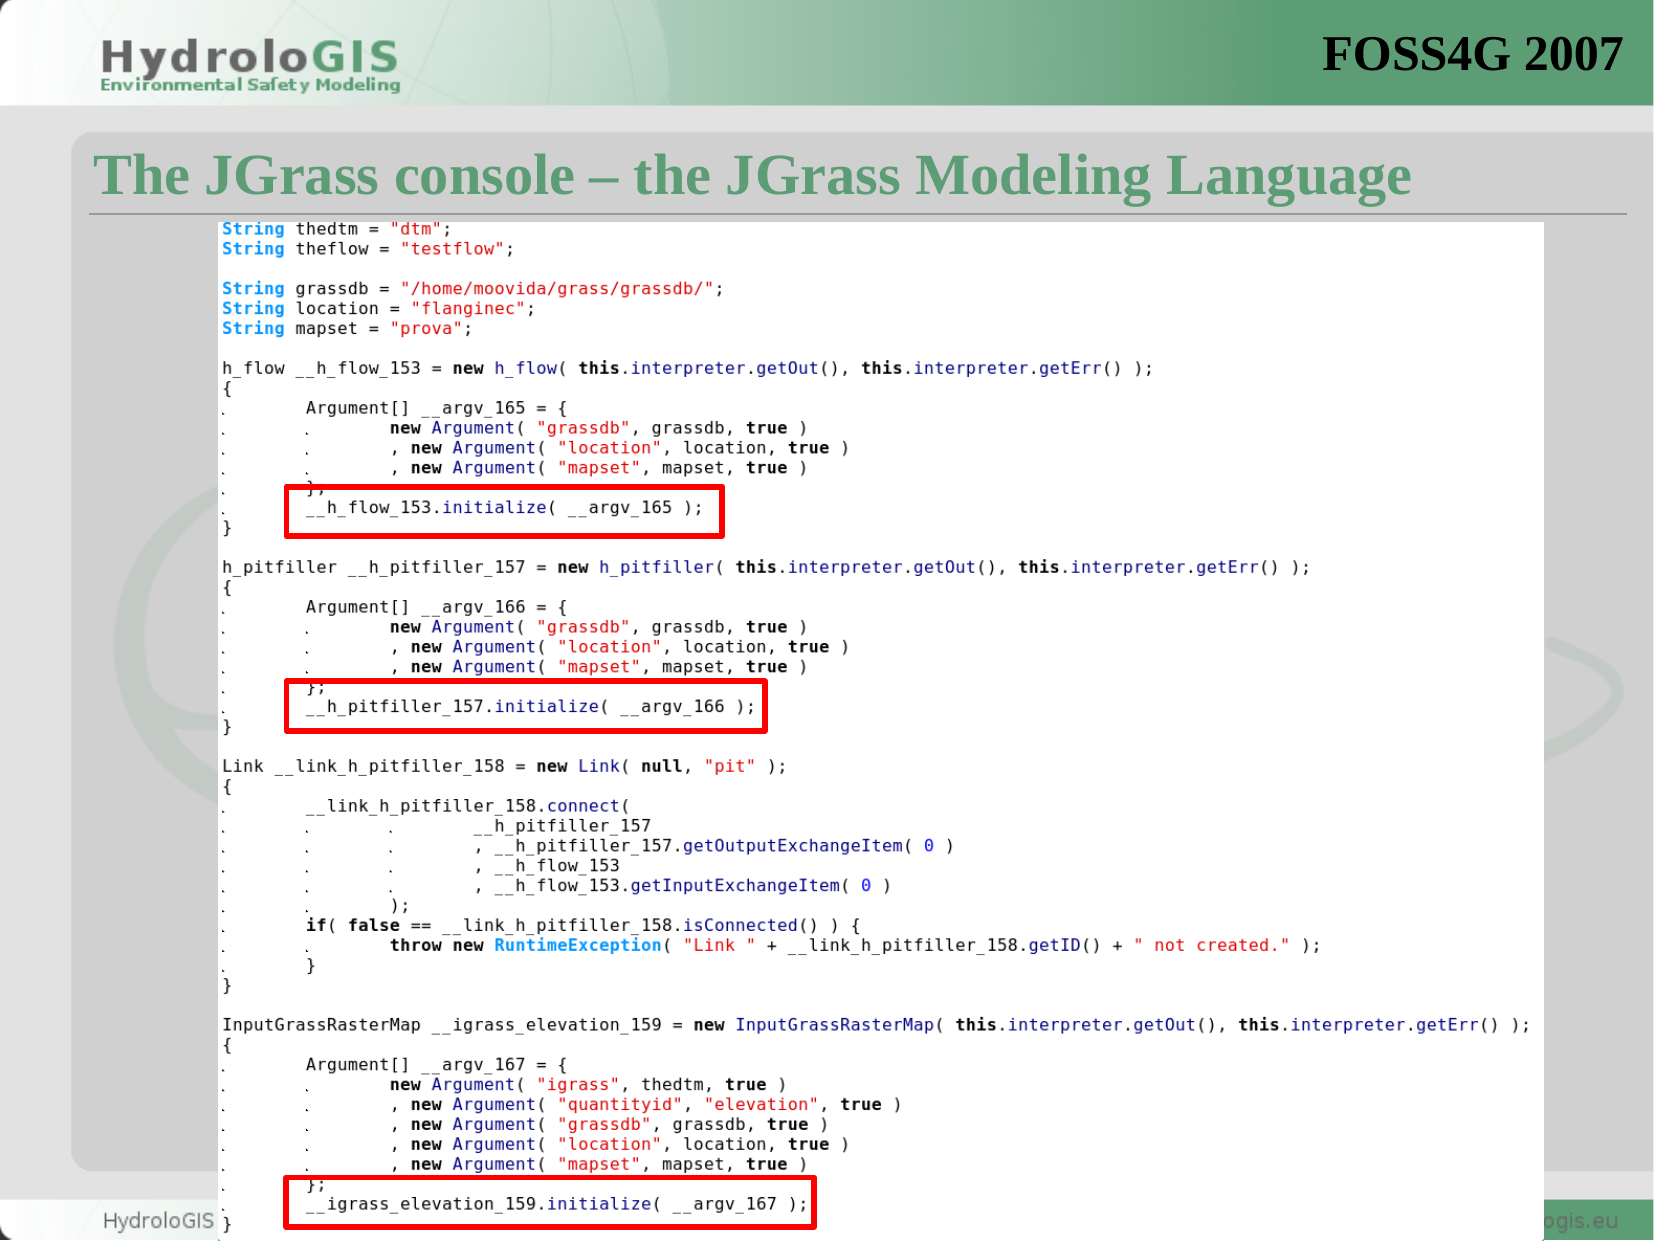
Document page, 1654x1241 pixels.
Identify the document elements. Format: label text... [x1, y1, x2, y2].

picture [0, 0, 1654, 1241]
title The JGrass console – the JGrass Modeling Language [93, 134, 1600, 215]
